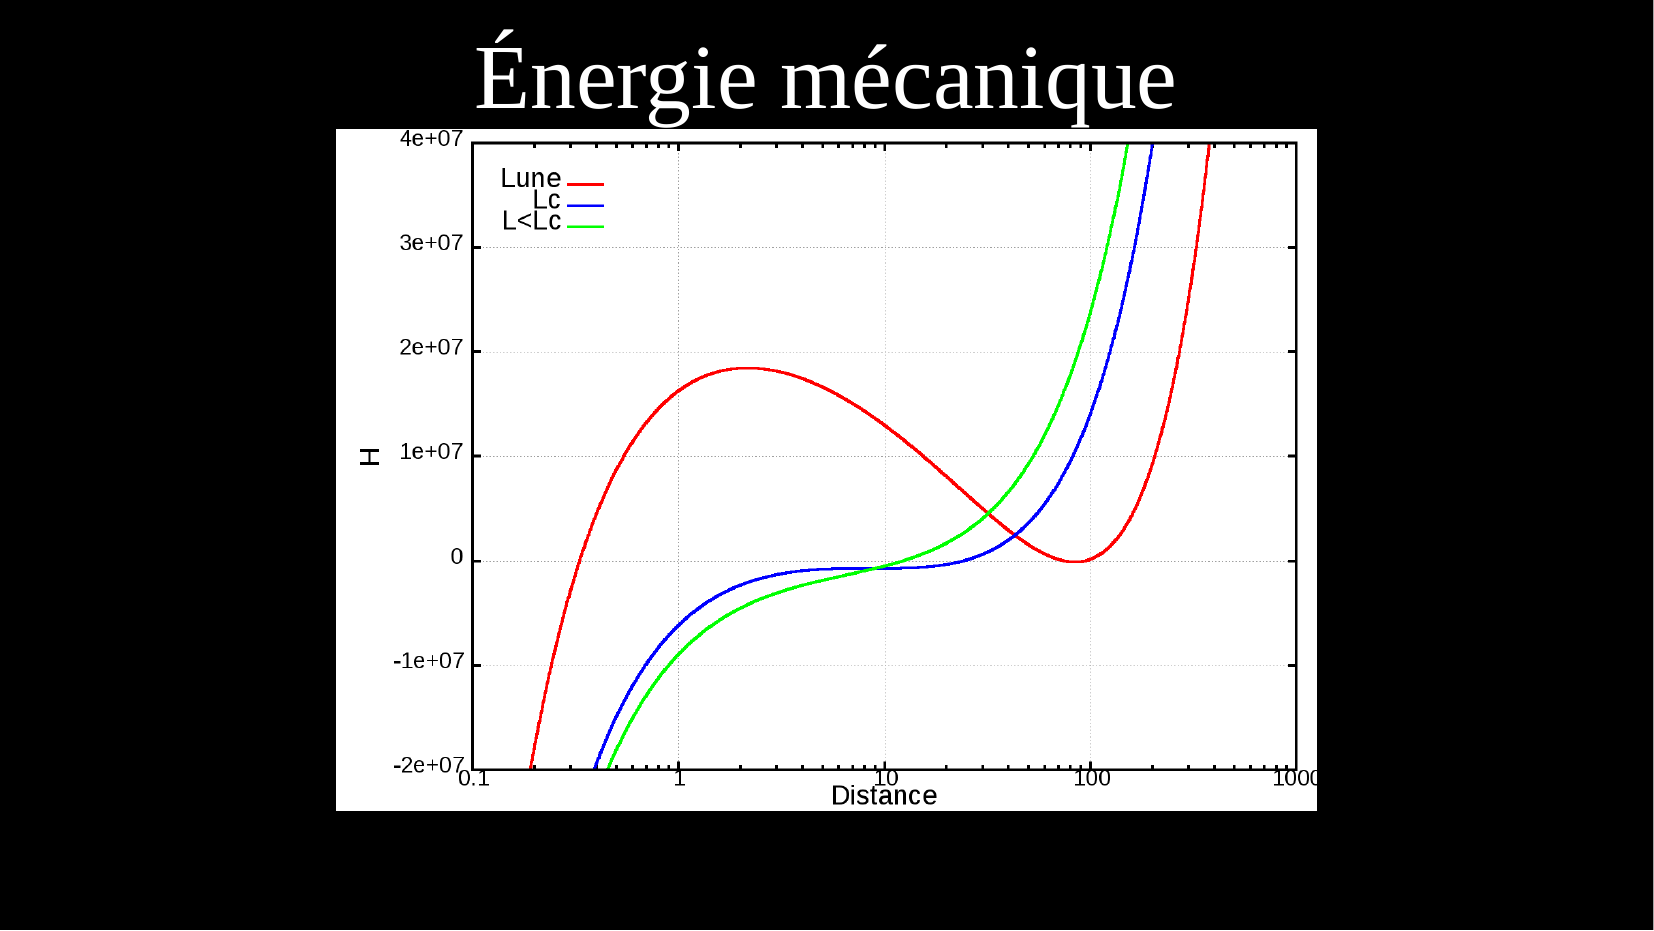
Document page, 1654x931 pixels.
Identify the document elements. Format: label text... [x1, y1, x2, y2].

title Énergie mécanique [82, 0, 1571, 156]
picture [336, 129, 1317, 811]
